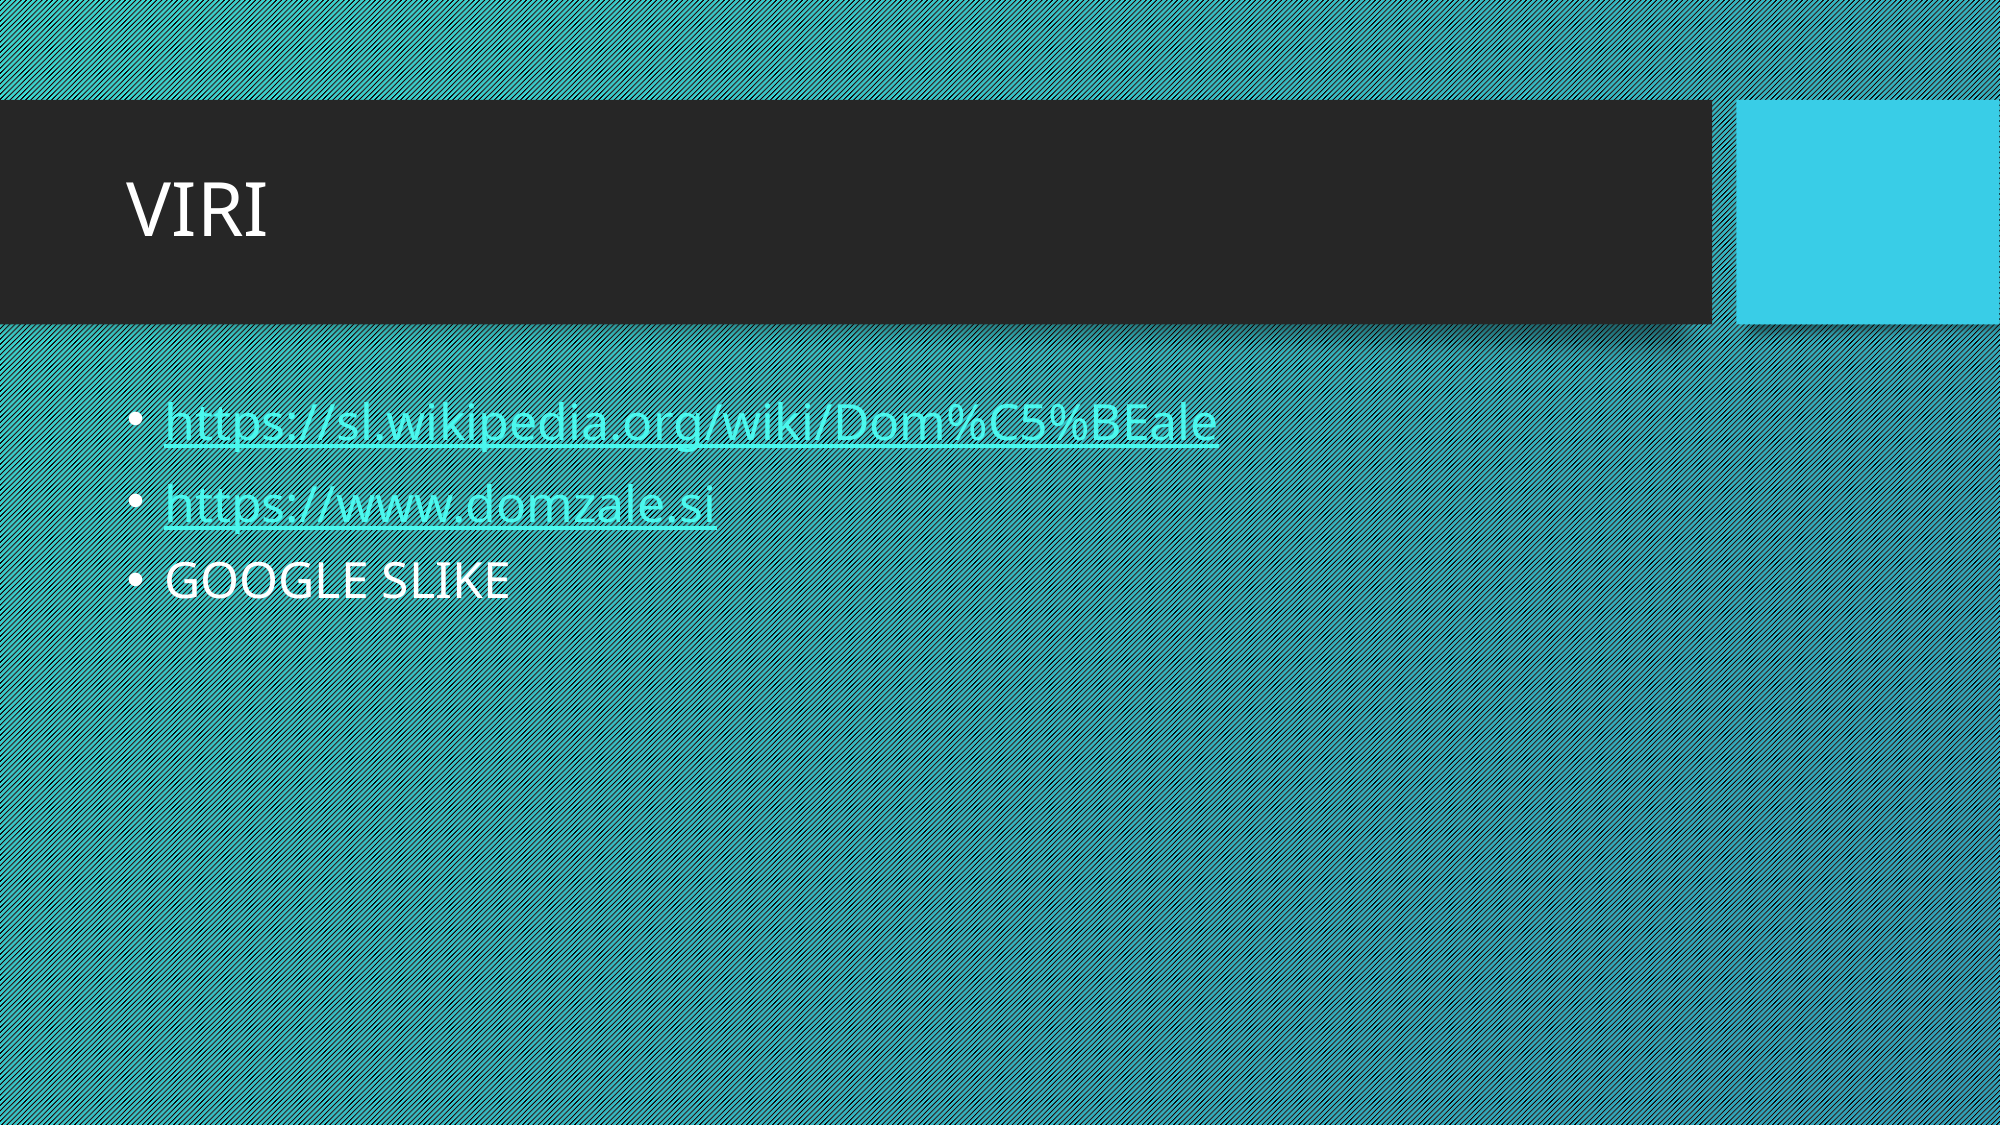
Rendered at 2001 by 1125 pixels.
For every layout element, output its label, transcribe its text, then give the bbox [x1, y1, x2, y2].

title VIRI [111, 123, 1689, 301]
picture [0, 0, 2000, 1125]
list https://sl.wikipedia.org/wiki/Dom%C5%BEale https://www.domzale.si GOOGLE SLIKE [111, 383, 1689, 974]
